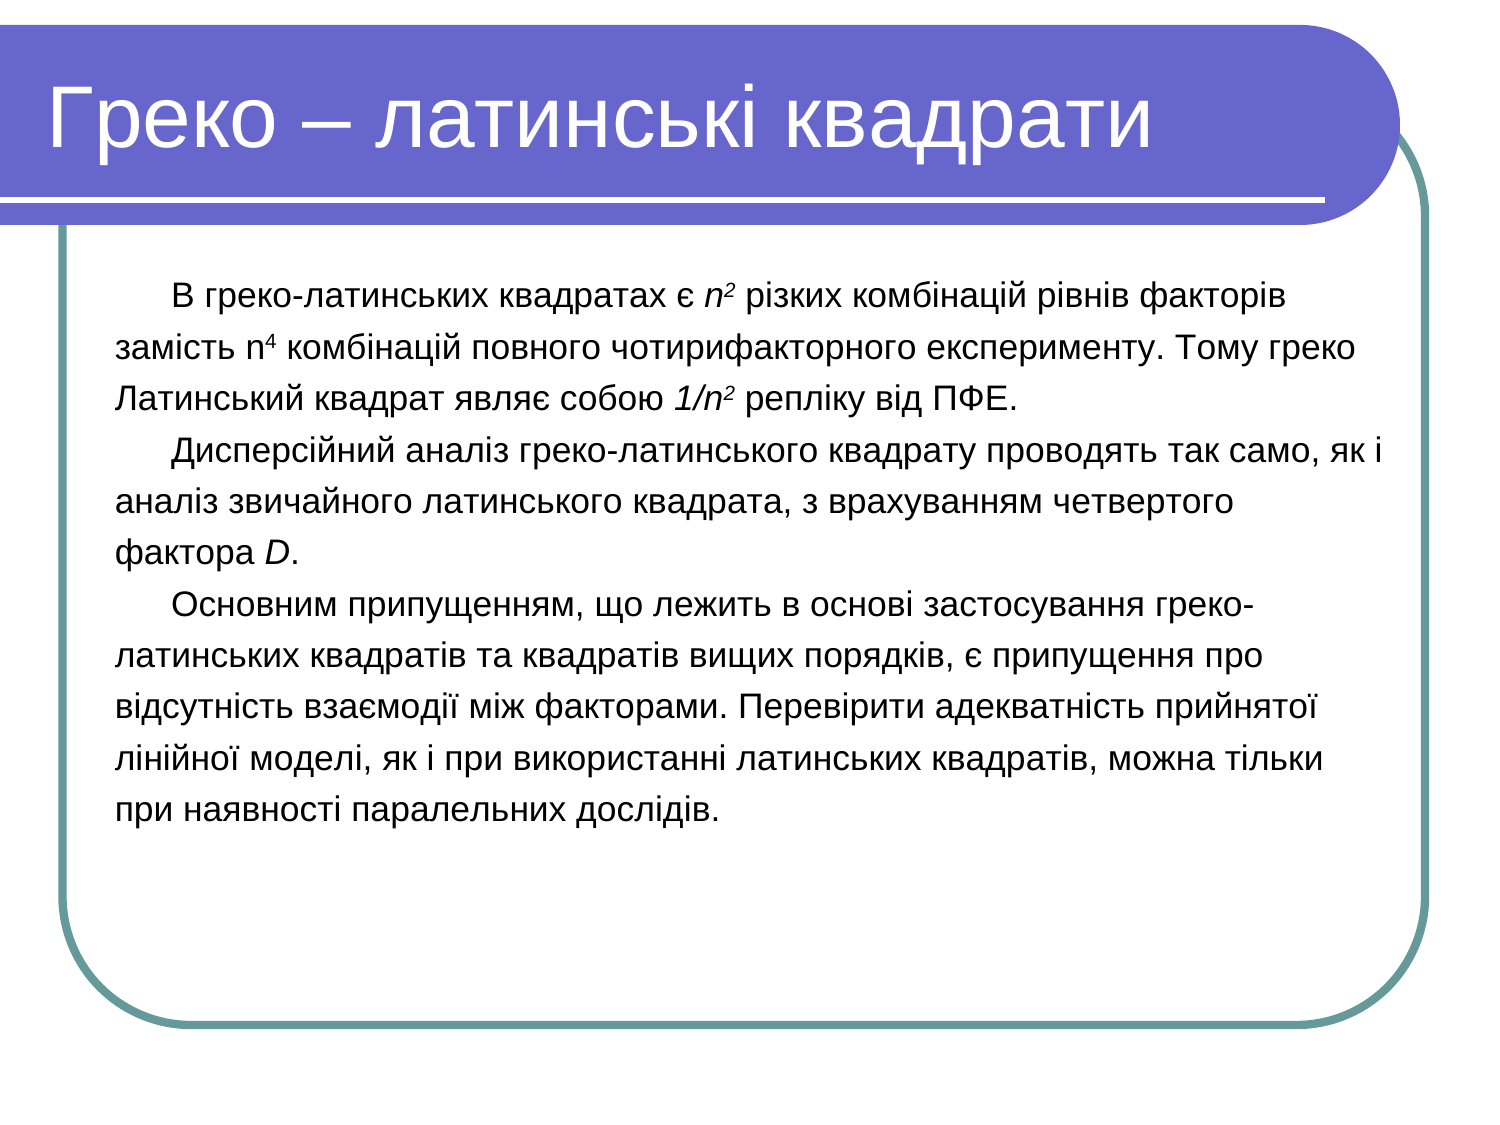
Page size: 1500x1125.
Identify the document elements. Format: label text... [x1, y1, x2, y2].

title Греко – латинські квадрати [31, 37, 1347, 188]
list В греко-латинських квадратах є n2 різких комбінацій рівнів факторів замість n4 комбінацій повного чотирифакторного експерименту. Тому греко Латинський квадрат являє собою 1/n2 репліку від ПФЕ. Дисперсійний аналіз греко-латинського квадрату проводять так само, як і аналіз звичайного латинського квадрата, з врахуванням четвертого фактора D. Основним припущенням, що лежить в основі застосування греко- латинських квадратів та квадратів вищих порядків, є припущення про відсутність взаємодії між факторами. Перевірити адекватність прийнятої лінійної моделі, як і при використанні латинських квадратів, можна тільки при наявності паралельних дослідів. [99, 262, 1401, 988]
